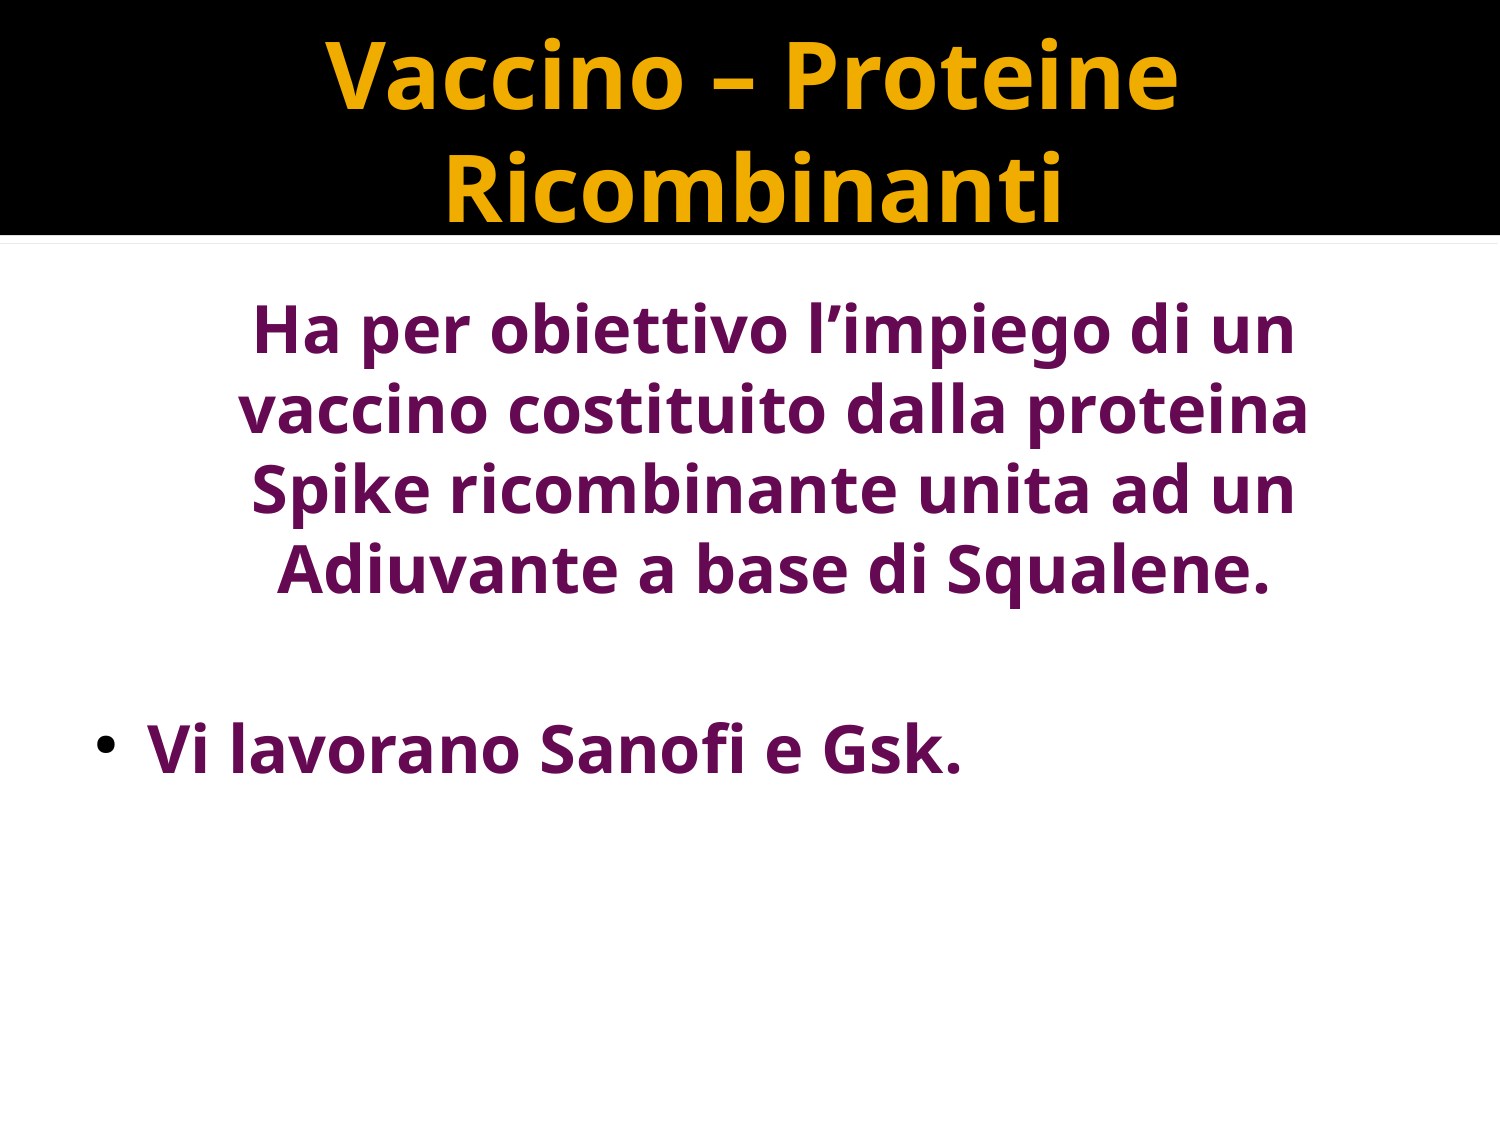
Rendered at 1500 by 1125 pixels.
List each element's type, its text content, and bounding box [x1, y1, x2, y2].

list Ha per obiettivo l’impiego di un vaccino costituito dalla proteina Spike ricombinante unita ad un Adiuvante a base di Squalene. Vi lavorano Sanofi e Gsk. [67, 271, 1418, 1031]
title Vaccino – Proteine Ricombinanti [75, 25, 1425, 231]
